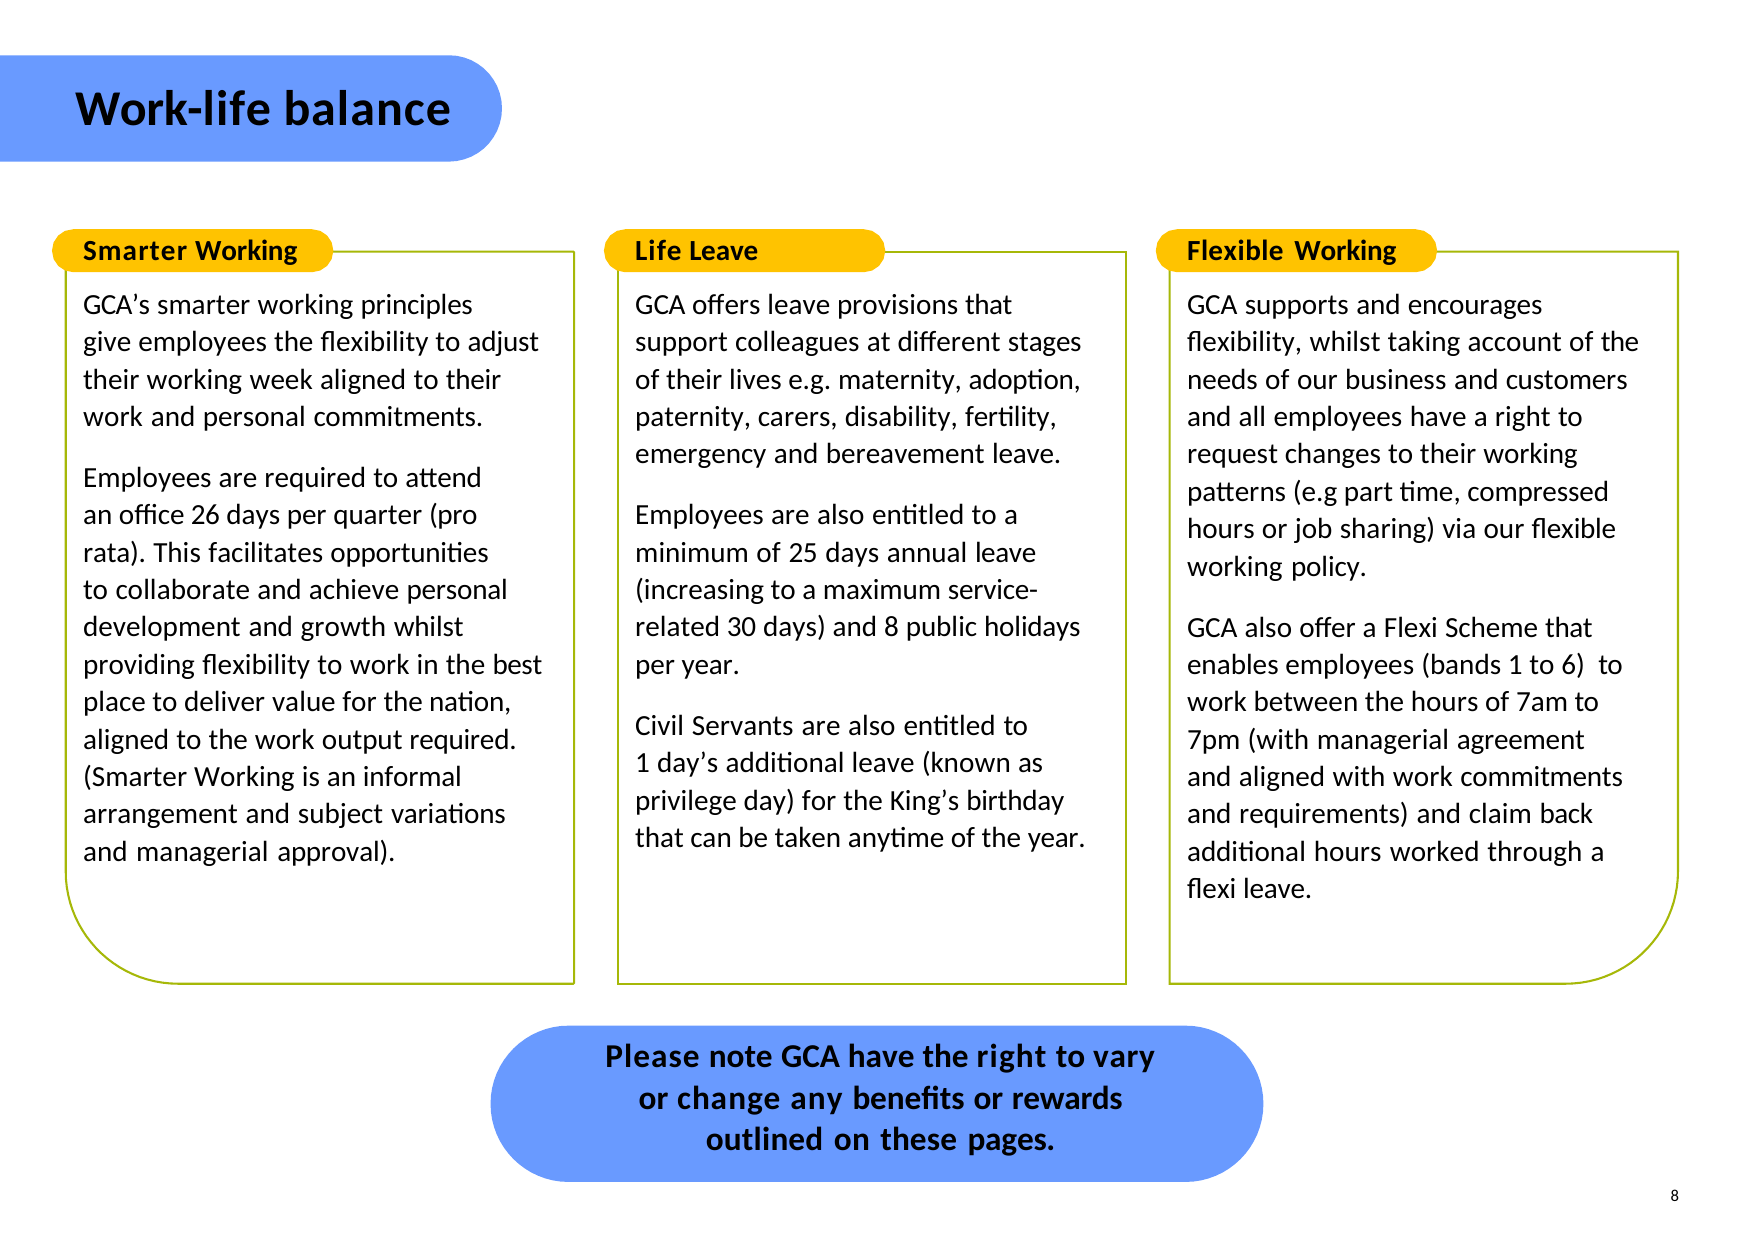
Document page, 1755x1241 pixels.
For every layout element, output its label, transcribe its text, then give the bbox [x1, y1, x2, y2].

text_box [603, 229, 886, 273]
text_box GCA offers leave provisions that support colleagues at different stages of their lives e.g. maternity, adoption, paternity, carers, disability, fertility, emergency and bereavement leave. Employees are also entitled to a minimum of 25 days annual leave (increasing to a maximum service-related 30 days) and 8 public holidays per year. Civil Servants are also entitled to 1 day’s additional leave (known as privilege day) for the King’s birthday that can be taken anytime of the year. [633, 280, 1094, 858]
text_box Flexible Working GCA supports and encourages flexibility, whilst taking account of the needs of our business and customers and all employees have a right to request changes to their working patterns (e.g part time, compressed hours or job sharing) via our flexible working policy. GCA also offer a Flexi Scheme that enables employees (bands 1 to 6) to work between the hours of 7am to 7pm (with managerial agreement and aligned with work commitments and requirements) and claim back additional hours worked through a flexi leave. [1185, 210, 1648, 909]
text_box [51, 229, 81, 273]
text_box [0, 55, 493, 162]
title Work-life balance [72, 73, 721, 138]
text_box [1155, 229, 1185, 273]
text_box [490, 1025, 1264, 1182]
text_box Life Leave [633, 229, 767, 269]
text_box Please note GCA have the right to vary or change any benefits or rewards outlined on these pages. [599, 1032, 1161, 1160]
text_box [1664, 1183, 1688, 1209]
text_box Smarter Working GCA’s smarter working principles give employees the flexibility to adjust their working week aligned to their work and personal commitments. Employees are required to attend an office 26 days per quarter (pro rata). This facilitates opportunities to collaborate and achieve personal development and growth whilst providing flexibility to work in the best place to deliver value for the nation, aligned to the work output required. (Smarter Working is an informal arrangement and subject variations and managerial approval). [81, 209, 551, 872]
